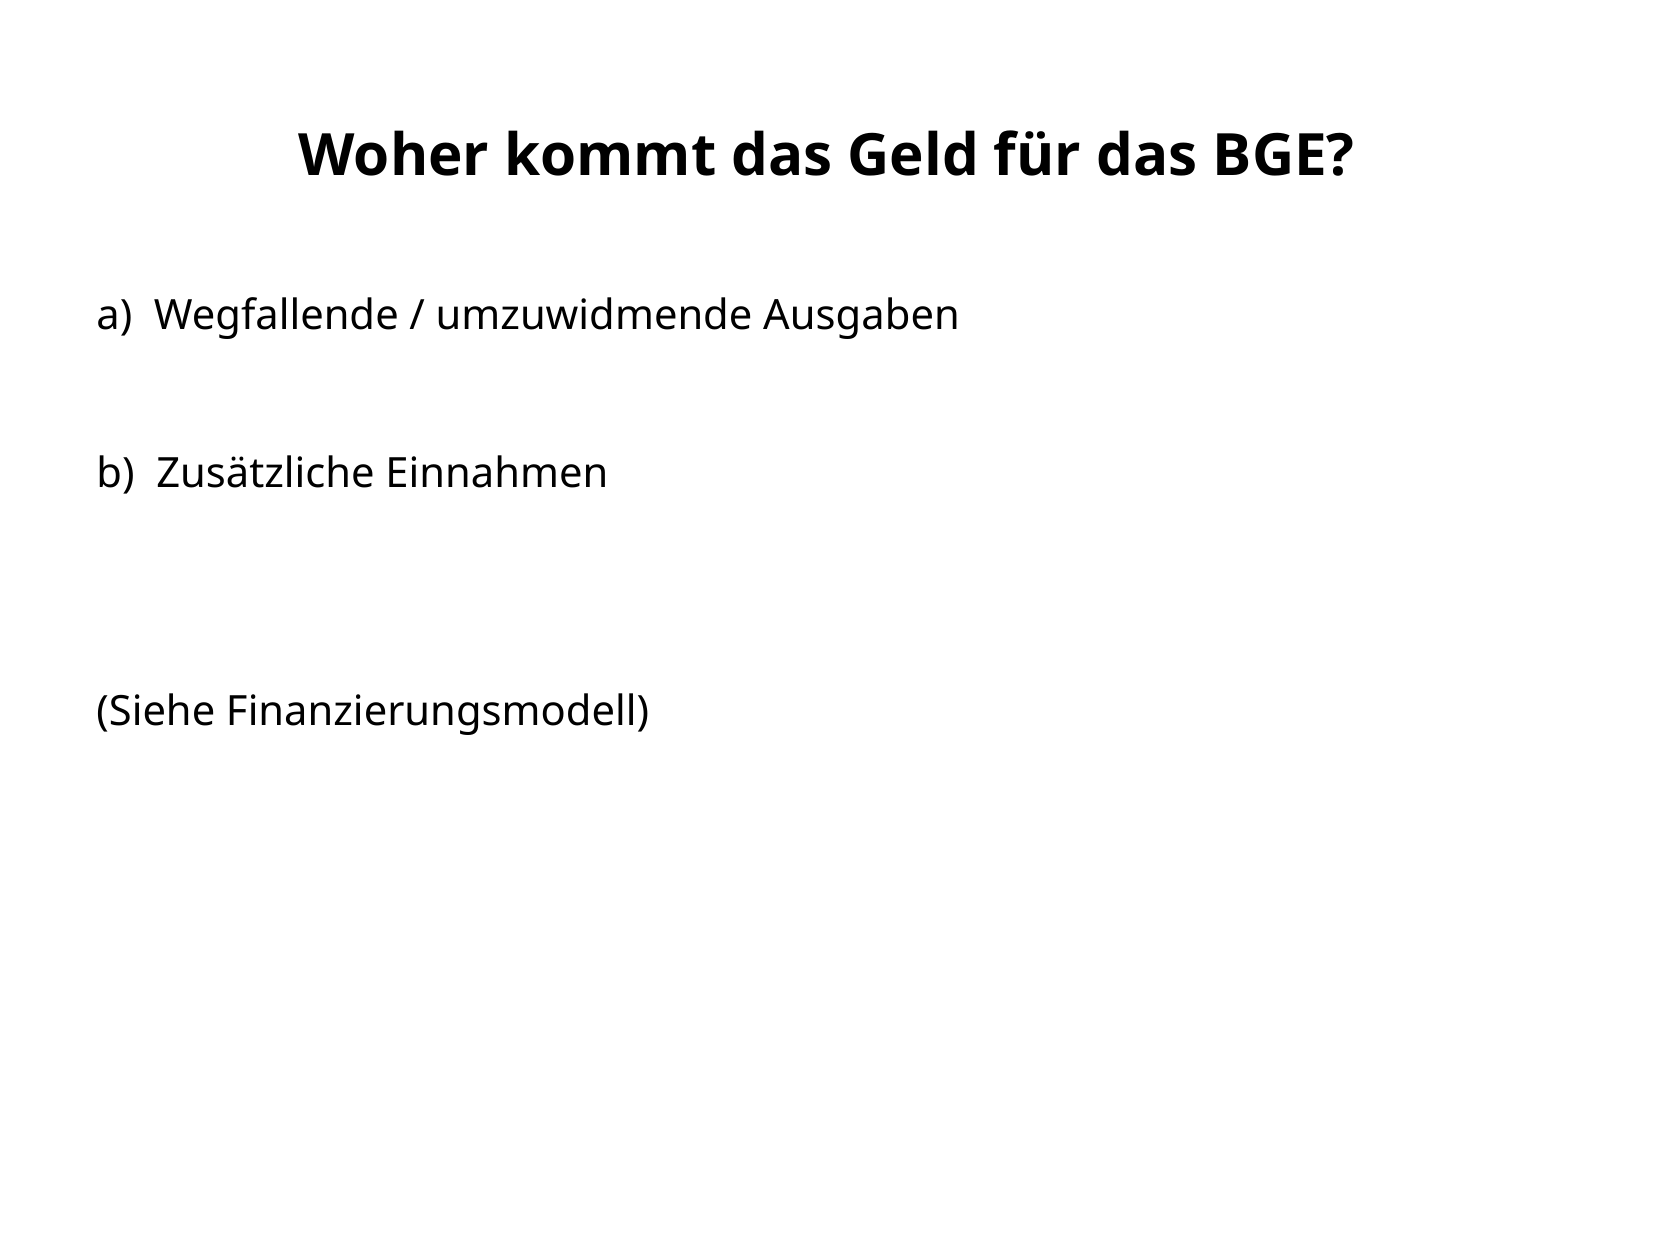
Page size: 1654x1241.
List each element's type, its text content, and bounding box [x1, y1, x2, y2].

title Woher kommt das Geld für das BGE? [82, 49, 1571, 257]
list a) Wegfallende / umzuwidmende Ausgaben b) Zusätzliche Einnahmen (Siehe Finanzierungsmodell) [82, 290, 1571, 1010]
